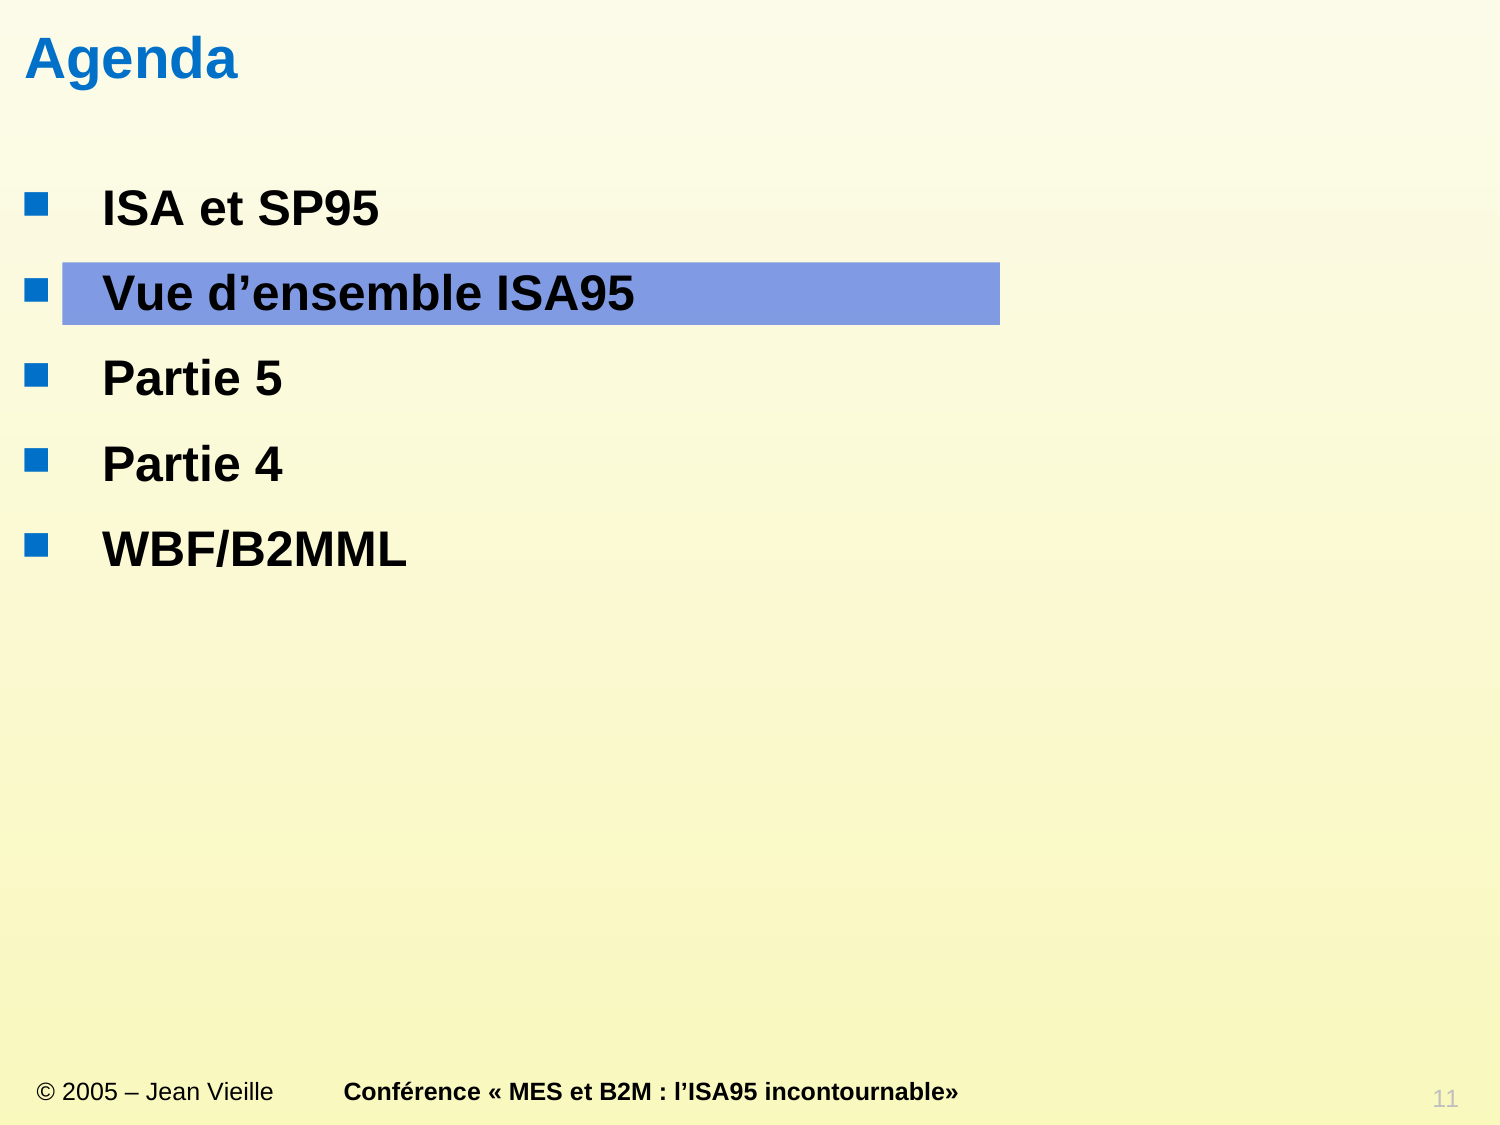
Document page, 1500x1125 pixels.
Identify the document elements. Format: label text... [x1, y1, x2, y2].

list ISA et SP95 Vue d’ensemble ISA95 Partie 5 Partie 4 WBF/B2MML [12, 174, 1476, 1026]
title Agenda [9, 12, 1476, 151]
